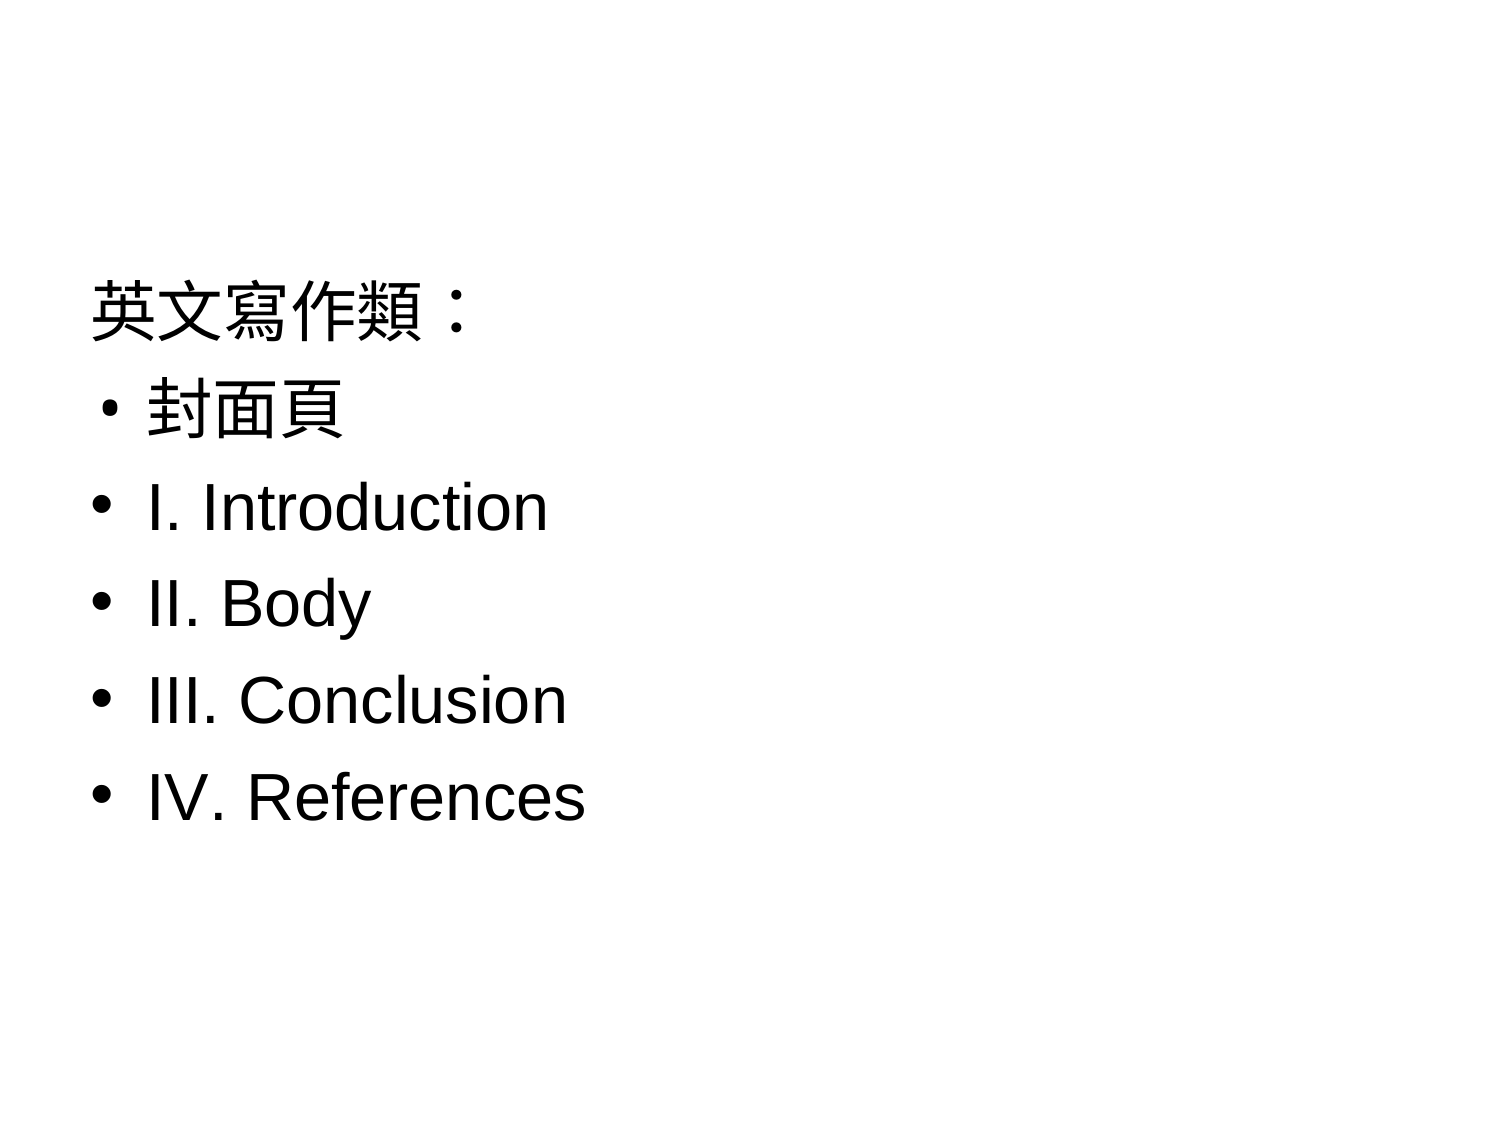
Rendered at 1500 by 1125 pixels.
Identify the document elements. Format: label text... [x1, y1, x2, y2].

list 英文寫作類： 封面頁 I. Introduction II. Body III. Conclusion IV. References [75, 262, 1426, 1005]
